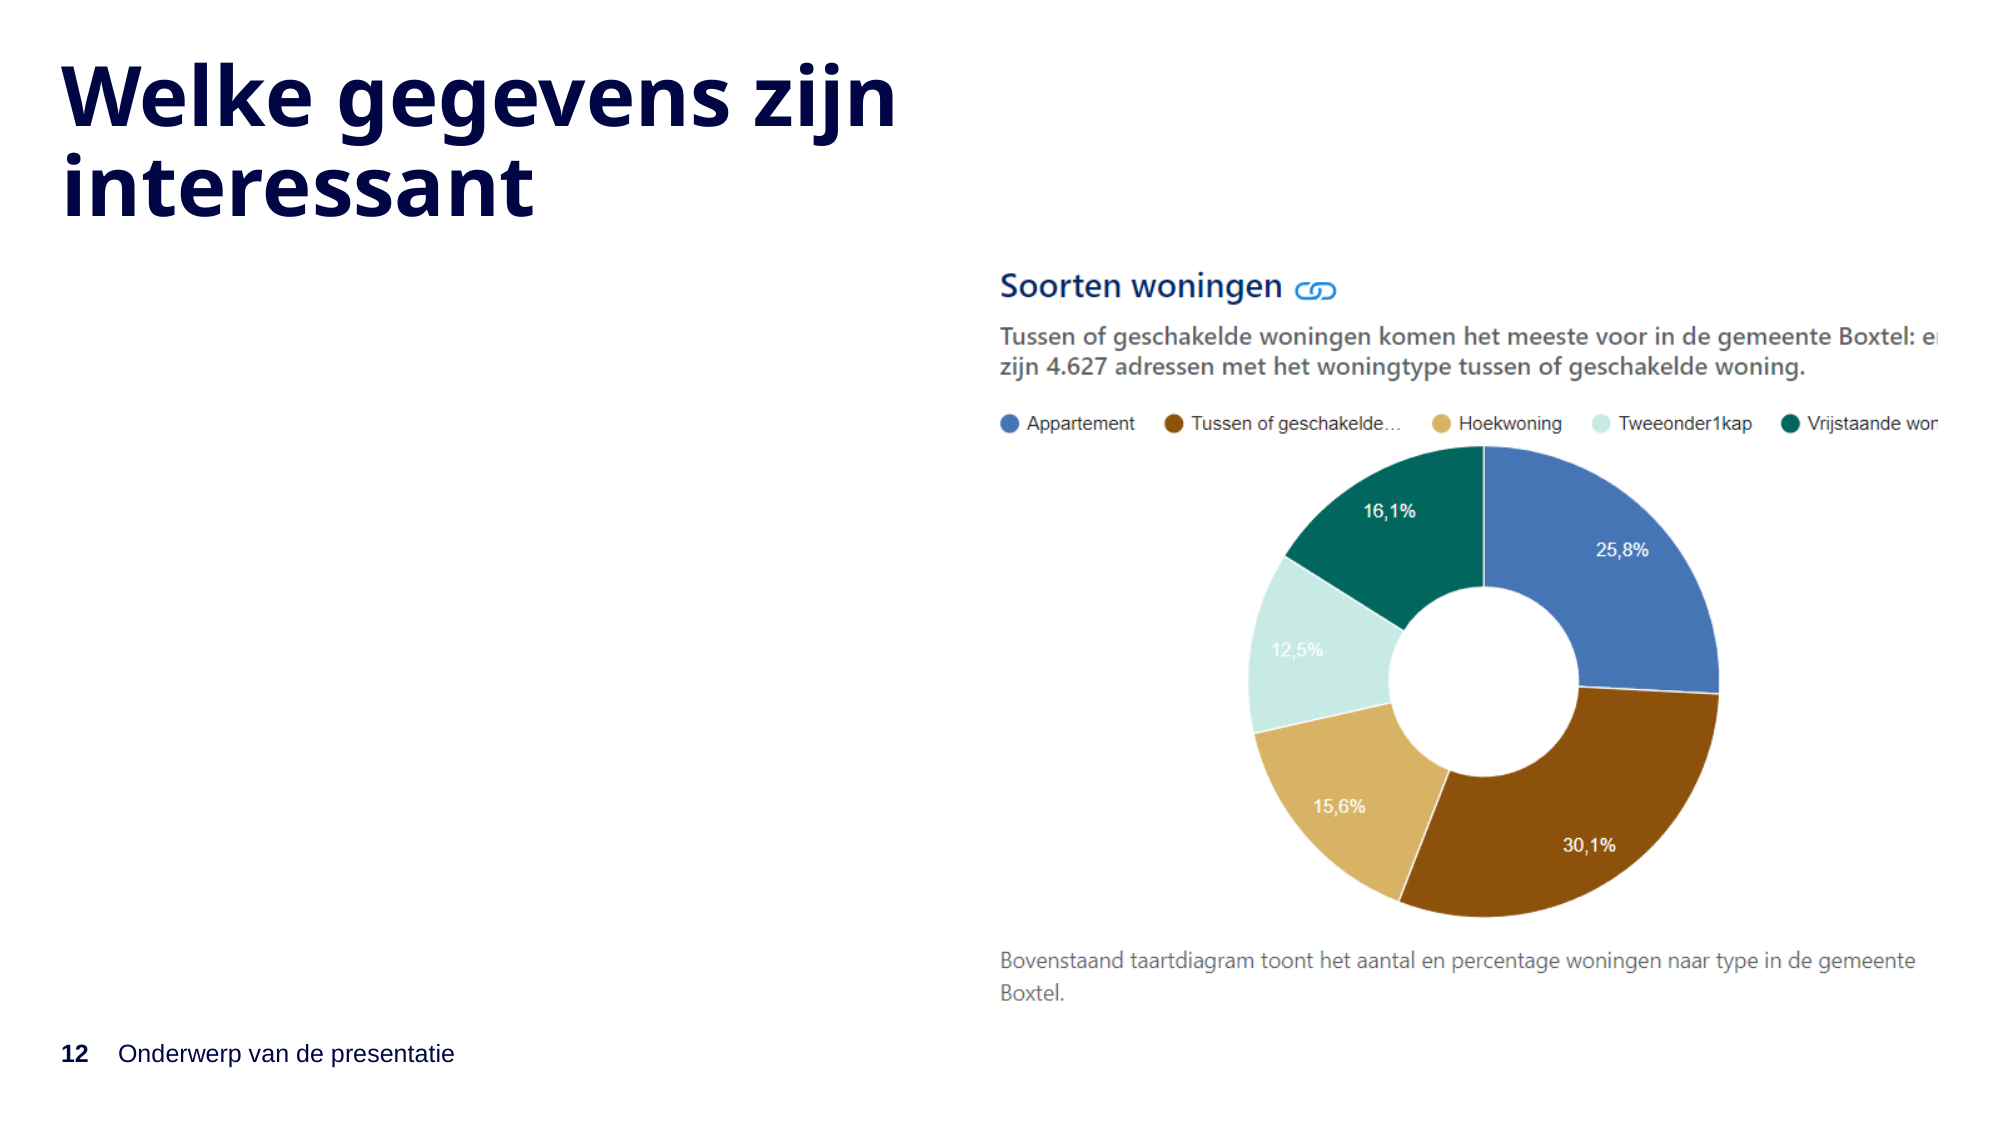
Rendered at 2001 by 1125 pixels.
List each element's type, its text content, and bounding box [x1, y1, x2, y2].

title Welke gegevens zijn interessant [60, 48, 986, 240]
picture [993, 261, 1938, 1022]
text_box Onderwerp van de presentatie [118, 1037, 987, 1074]
text_box 9 [60, 1037, 113, 1074]
